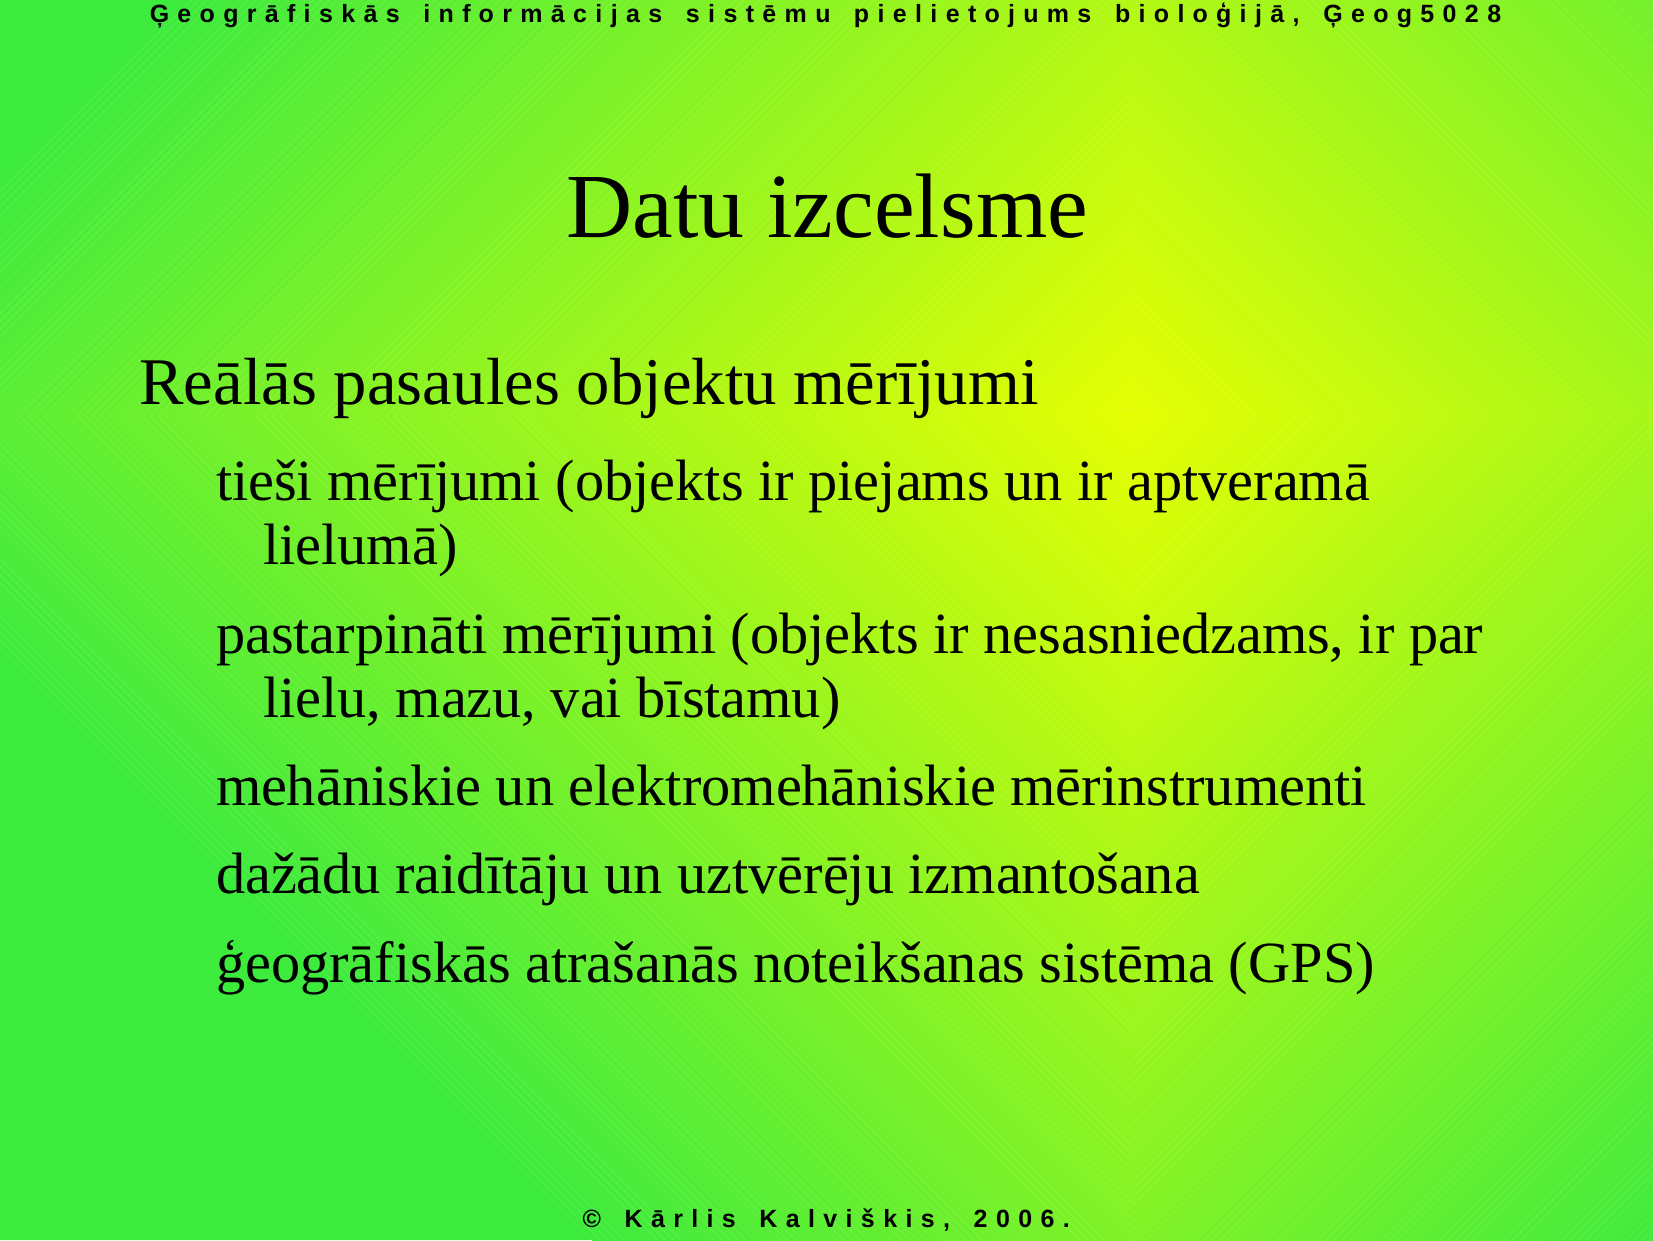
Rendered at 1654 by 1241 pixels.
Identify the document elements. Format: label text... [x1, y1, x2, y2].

list Reālās pasaules objektu mērījumi tieši mērījumi (objekts ir piejams un ir aptveramā lielumā) pastarpināti mērījumi (objekts ir nesasniedzams, ir par lielu, mazu, vai bīstamu) mehāniskie un elektromehāniskie mērinstrumenti dažādu raidītāju un uztvērēju izmantošana ģeogrāfiskās atrašanās noteikšanas sistēma (GPS) [121, 344, 1534, 1127]
title Datu izcelsme [121, 102, 1534, 311]
